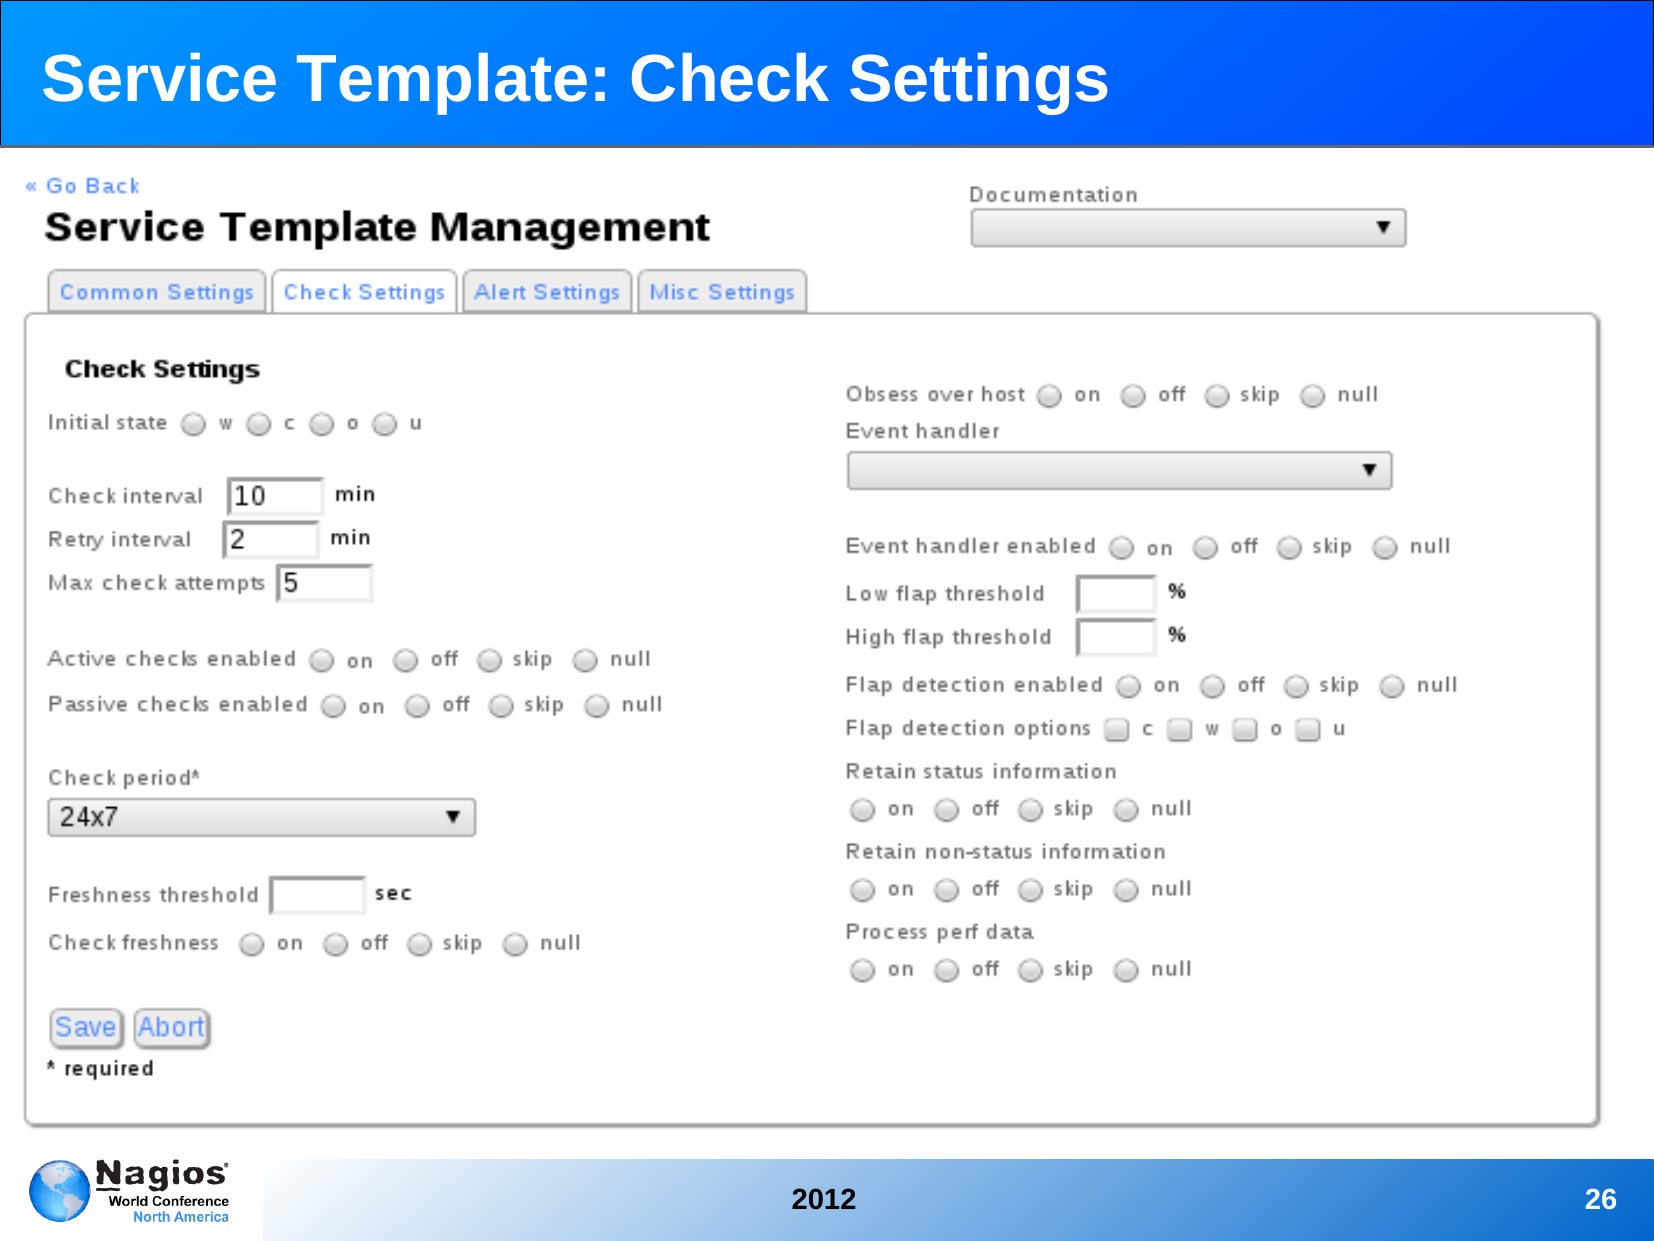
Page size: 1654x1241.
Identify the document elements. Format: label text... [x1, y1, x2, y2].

title Service Template: Check Settings [41, 36, 1530, 120]
picture [29, 1159, 229, 1235]
picture [13, 159, 1608, 1141]
